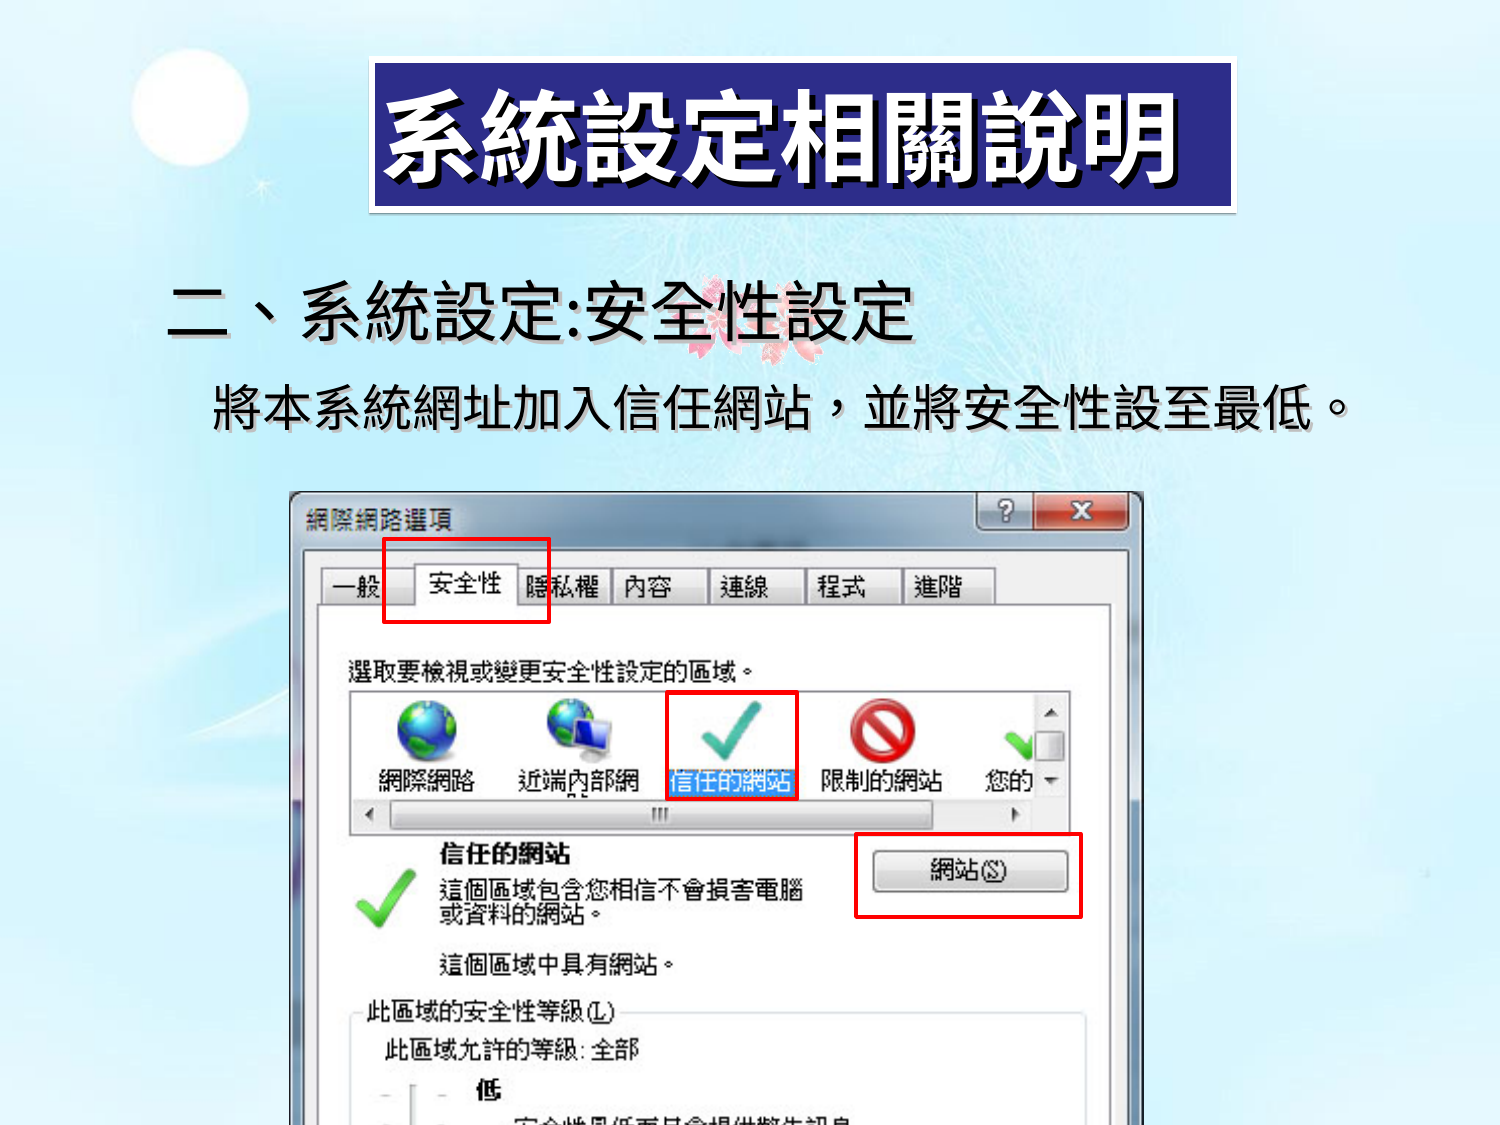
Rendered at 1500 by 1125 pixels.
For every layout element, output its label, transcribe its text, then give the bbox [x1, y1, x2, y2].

text_box 二、系統設定:安全性設定 [156, 255, 925, 365]
picture [0, 0, 1500, 1125]
text_box 將本系統網址加入信任網站，並將安全性設至最低。 [204, 361, 1370, 452]
title 系統設定相關說明 [372, 59, 1235, 210]
